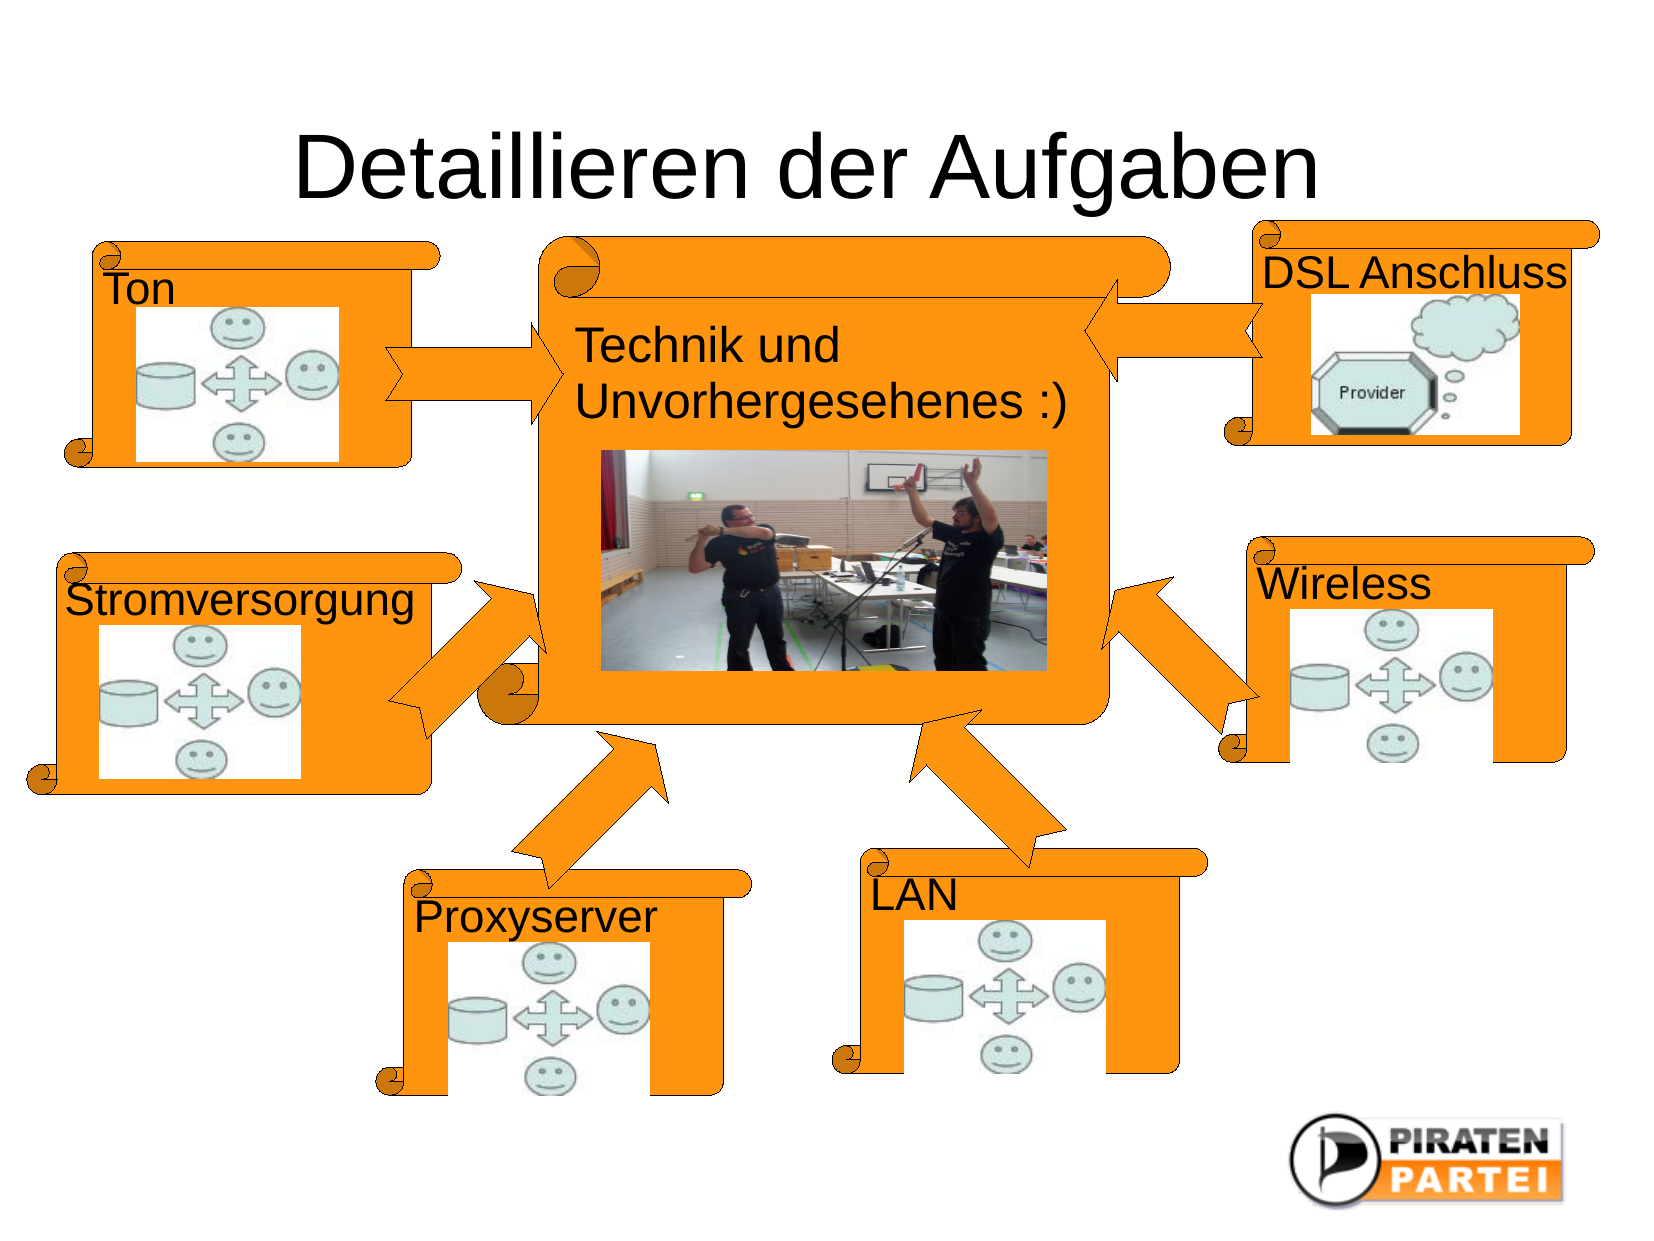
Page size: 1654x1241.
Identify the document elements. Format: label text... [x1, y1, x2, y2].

picture [1290, 609, 1493, 763]
picture [1286, 1111, 1568, 1213]
picture [99, 625, 301, 779]
text_box [650, 945, 724, 1096]
text_box [26, 220, 1600, 1074]
list Technik und Unvorhergesehenes :) [574, 317, 1096, 446]
picture [1311, 294, 1520, 435]
picture [601, 450, 1047, 672]
list LAN [869, 869, 1198, 923]
picture [136, 307, 339, 462]
text_box [1493, 612, 1567, 763]
list Proxyserver [413, 890, 741, 945]
list Wireless [1256, 558, 1584, 612]
picture [448, 942, 650, 1096]
list Ton [101, 262, 430, 317]
text_box [1106, 923, 1180, 1074]
picture [904, 920, 1106, 1074]
list Stromversorgung [64, 574, 446, 628]
title Detaillieren der Aufgaben [76, 115, 1565, 219]
text_box [375, 731, 752, 1096]
list DSL Anschluss [1261, 247, 1590, 301]
